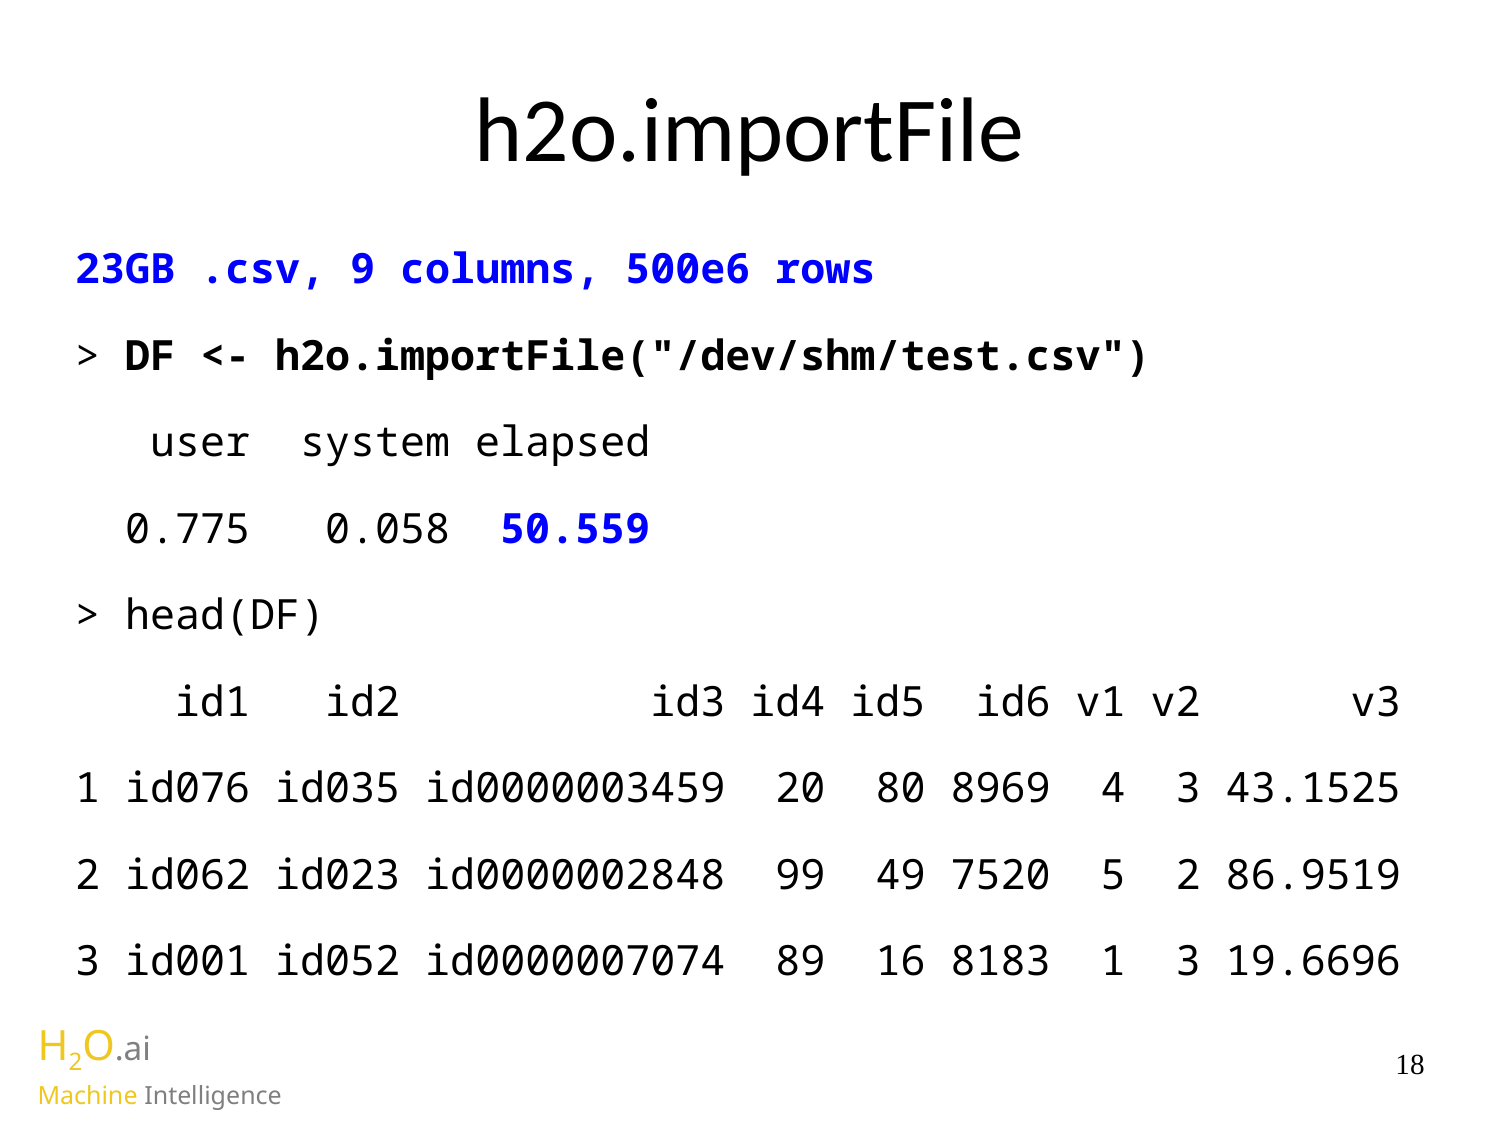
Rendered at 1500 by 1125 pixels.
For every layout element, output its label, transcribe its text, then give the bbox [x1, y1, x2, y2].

list 23GB .csv, 9 columns, 500e6 rows > DF <- h2o.importFile("/dev/shm/test.csv") user system elapsed 0.775 0.058 50.559 > head(DF) id1 id2 id3 id4 id5 id6 v1 v2 v3 1 id076 id035 id0000003459 20 80 8969 4 3 43.1525 2 id062 id023 id0000002848 99 49 7520 5 2 86.9519 3 id001 id052 id0000007074 89 16 8183 1 3 19.6696 [75, 238, 1425, 1002]
title h2o.importFile [75, 15, 1425, 238]
